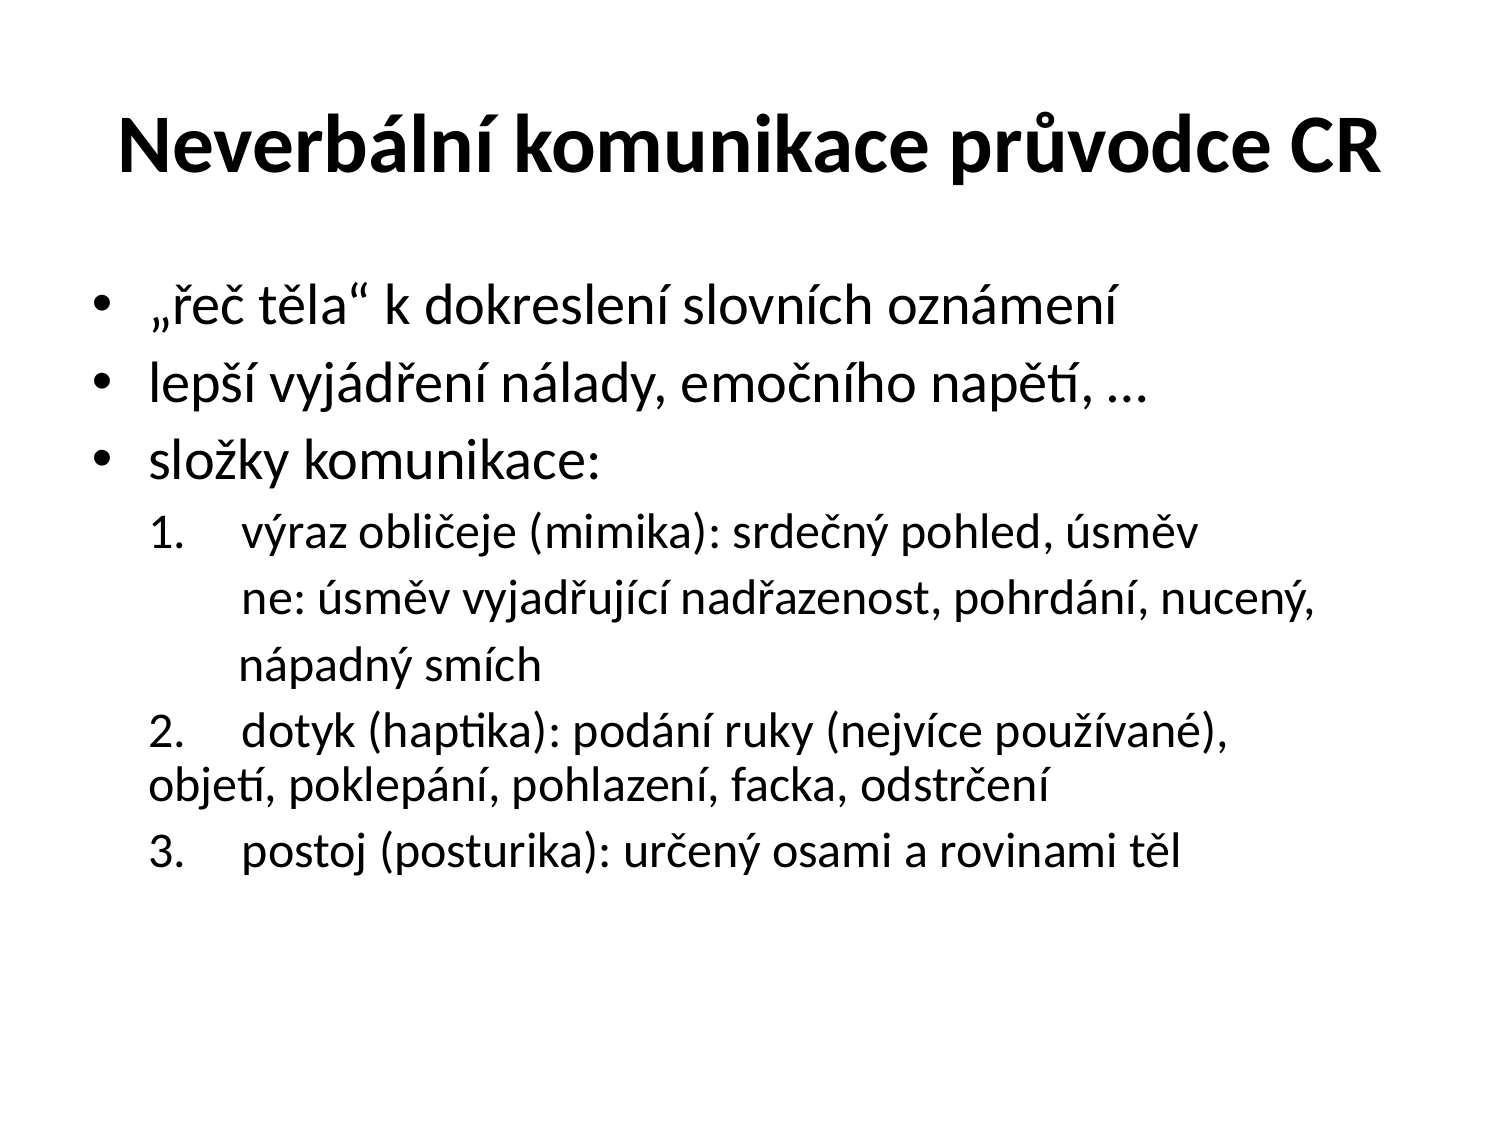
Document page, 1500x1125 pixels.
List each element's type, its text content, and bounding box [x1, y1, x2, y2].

list „řeč těla“ k dokreslení slovních oznámení lepší vyjádření nálady, emočního napětí, … složky komunikace: 1. výraz obličeje (mimika): srdečný pohled, úsměv ne: úsměv vyjadřující nadřazenost, pohrdání, nucený, nápadný smích 2. dotyk (haptika): podání ruky (nejvíce používané), objetí, poklepání, pohlazení, facka, odstrčení 3. postoj (posturika): určený osami a rovinami těl [76, 267, 1427, 1010]
title Neverbální komunikace průvodce CR [75, 45, 1426, 233]
